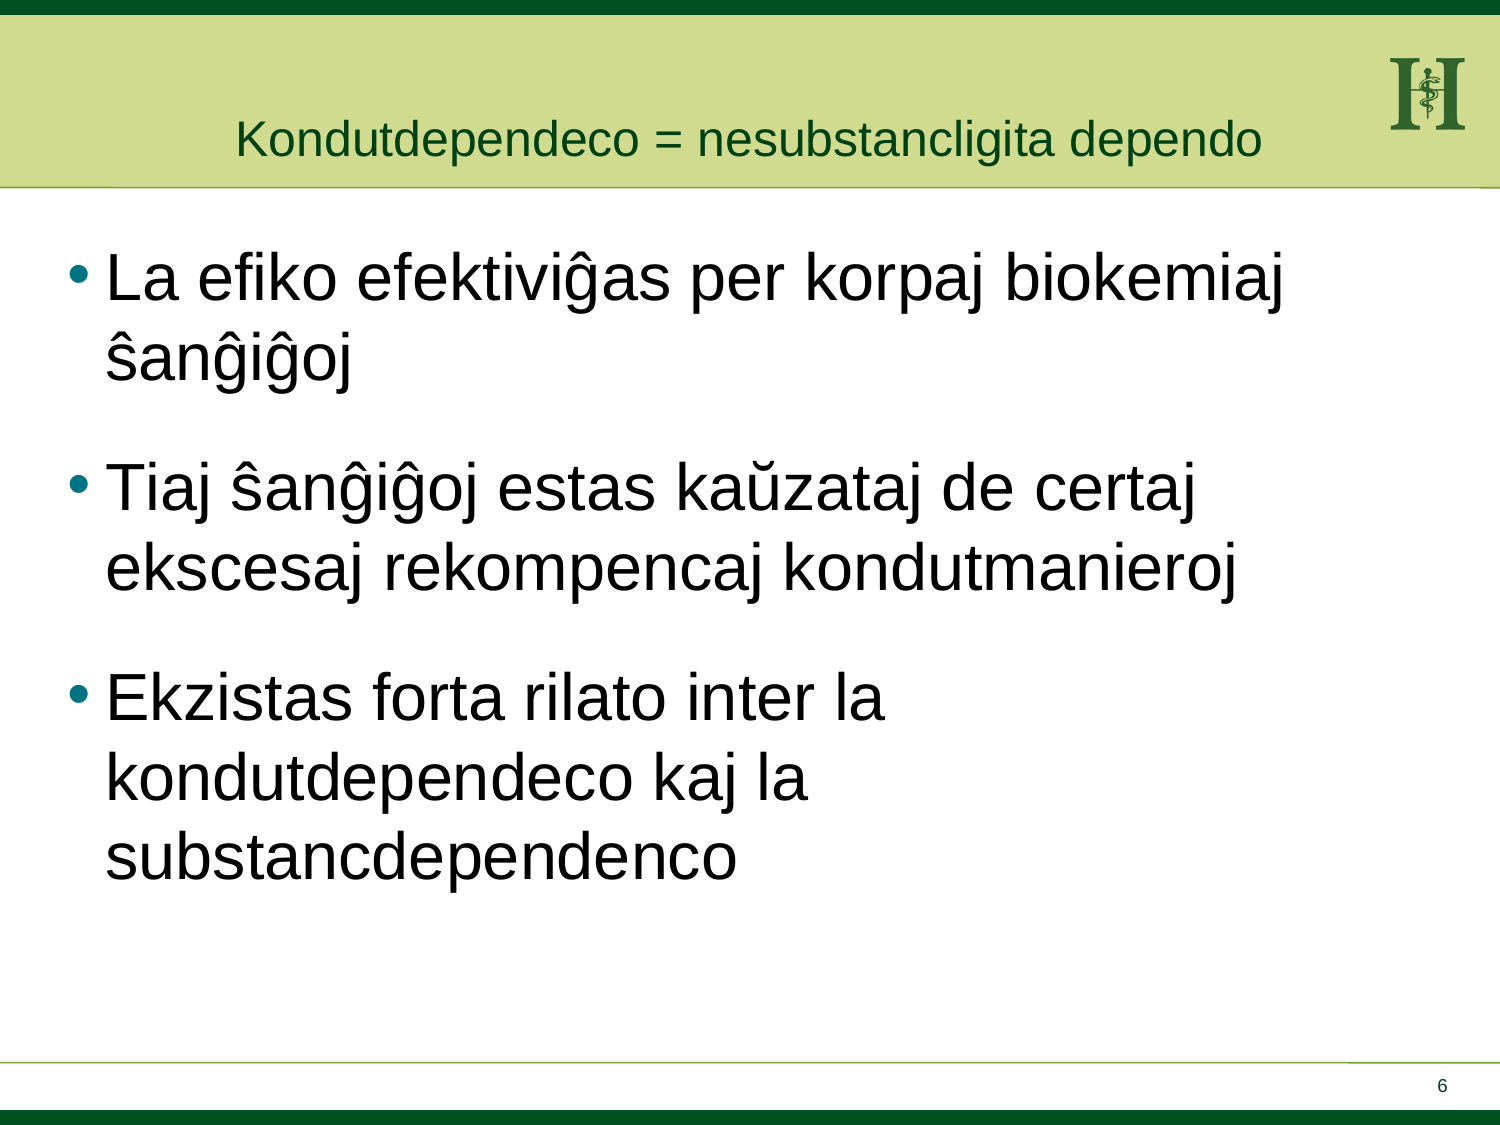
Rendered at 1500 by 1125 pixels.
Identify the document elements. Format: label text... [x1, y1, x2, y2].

list La efiko efektiviĝas per korpaj biokemiaj ŝanĝiĝoj Tiaj ŝanĝiĝoj estas kaŭzataj de certaj ekscesaj rekompencaj kondutmanieroj Ekzistas forta rilato inter la kondutdependeco kaj la substancdependenco [52, 226, 1448, 1112]
title Kondutdependeco = nesubstancligita dependo [52, 24, 1448, 174]
picture [0, 15, 1500, 186]
